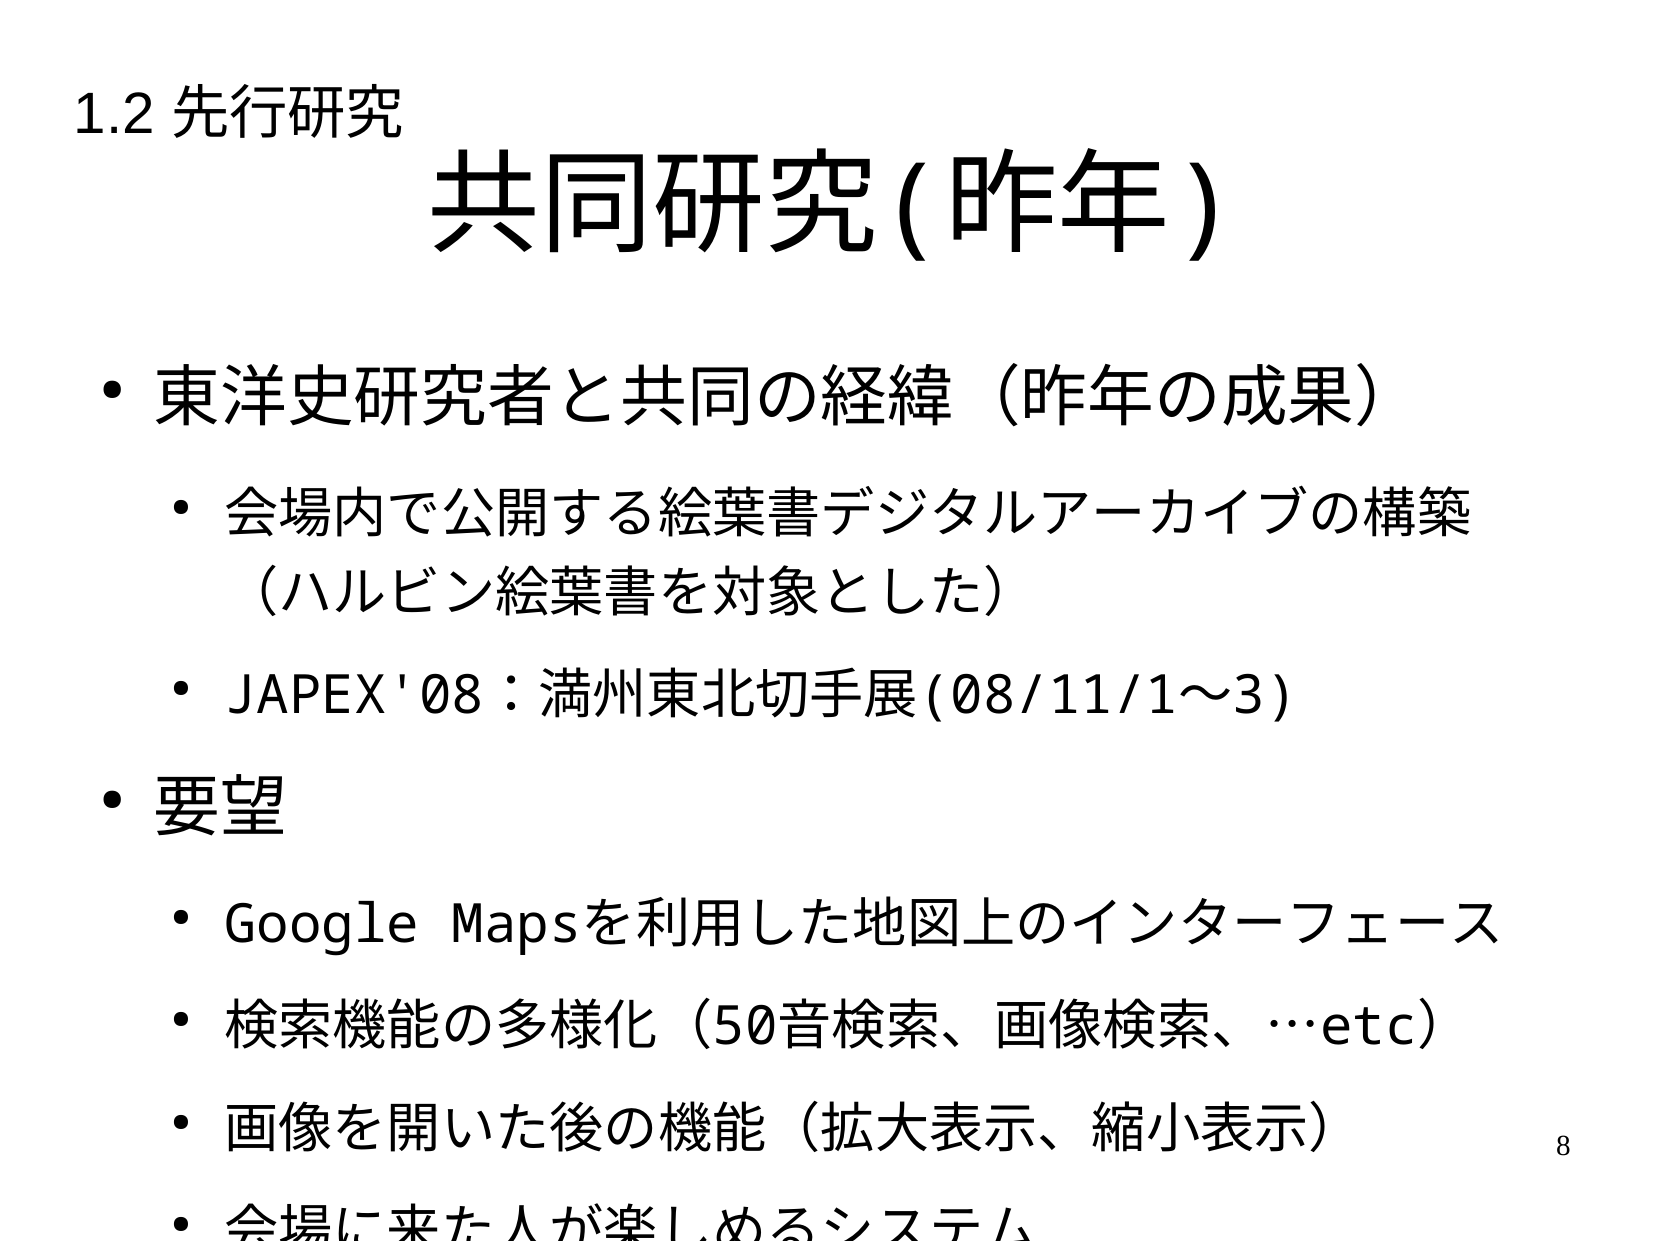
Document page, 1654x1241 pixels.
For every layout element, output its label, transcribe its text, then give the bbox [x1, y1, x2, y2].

text_box 1.2 先行研究 [59, 59, 443, 139]
title 共同研究(昨年) [88, 98, 1577, 291]
list 東洋史研究者と共同の経緯（昨年の成果） 会場内で公開する絵葉書デジタルアーカイブの構築 （ハルビン絵葉書を対象とした） JAPEX'08：満州東北切手展(08/11/1～3) 要望 Google Mapsを利用した地図上のインターフェース 検索機能の多様化（50音検索、画像検索、…etc） 画像を開いた後の機能（拡大表示、縮小表示） 会場に来た人が楽しめるシステム 将来的にはWeb上での公開 [82, 343, 1571, 1148]
